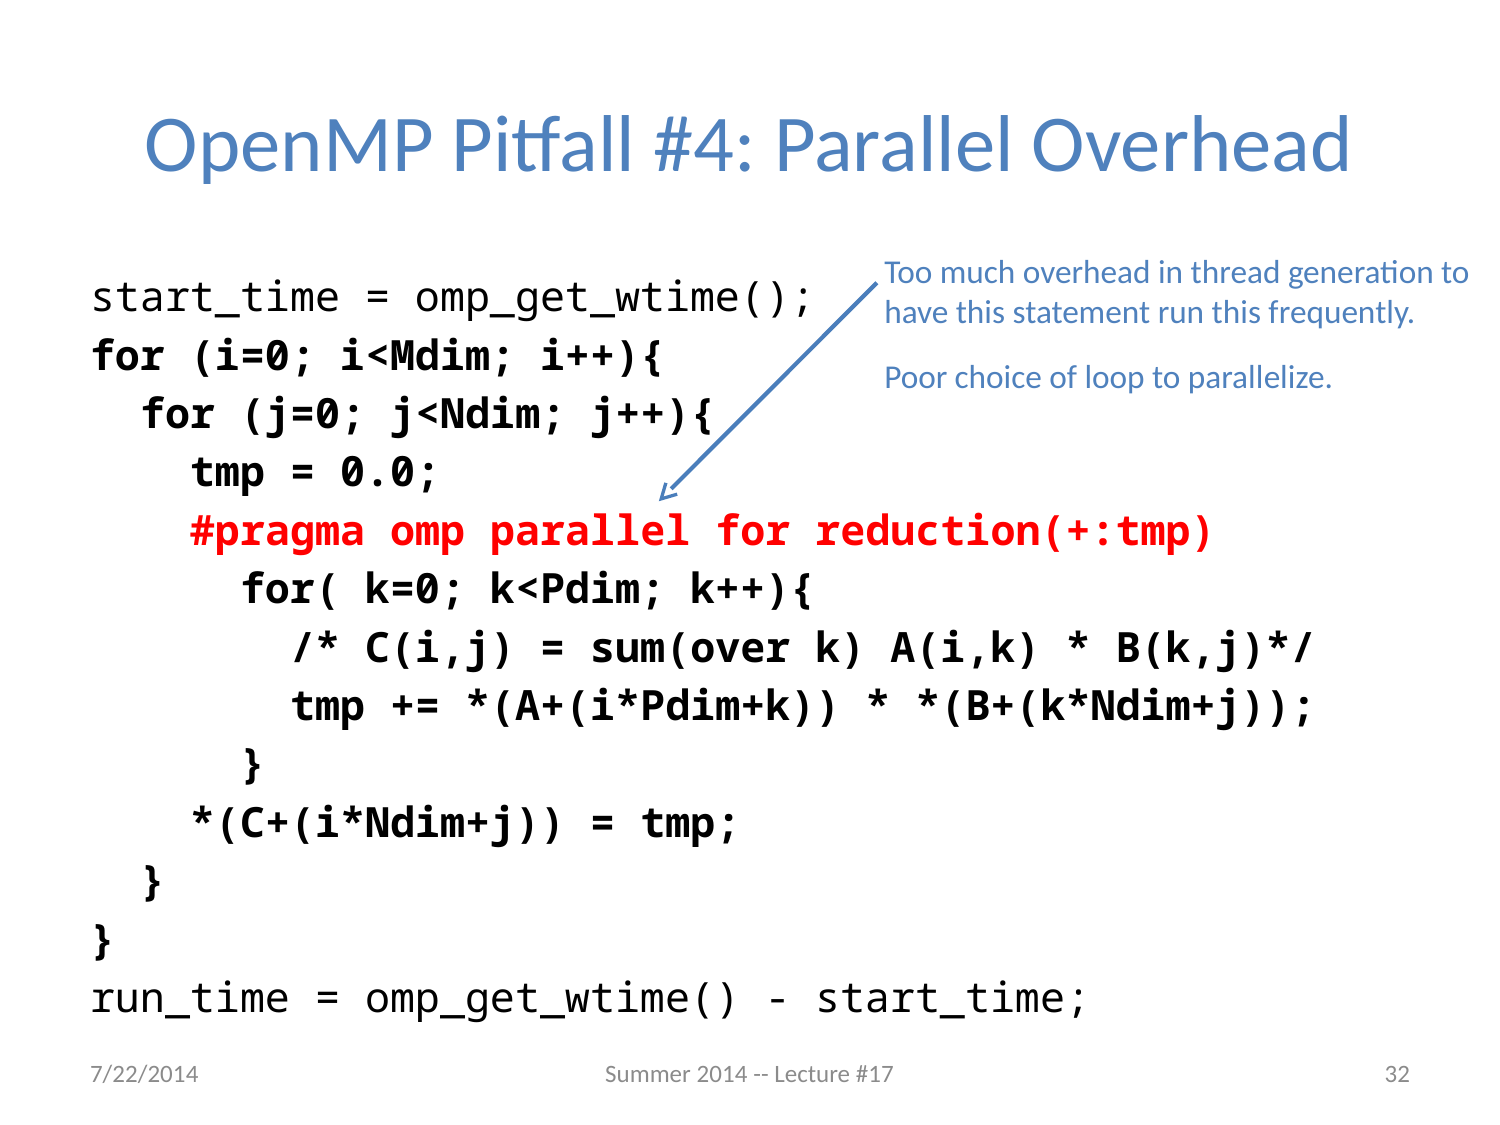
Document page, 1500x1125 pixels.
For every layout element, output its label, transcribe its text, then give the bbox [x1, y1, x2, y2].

text_box Too much overhead in thread generation to have this statement run this frequently. Poor choice of loop to parallelize. [869, 243, 1500, 403]
footer Summer 2014 -- Lecture #17 [512, 1042, 988, 1103]
list start_time = omp_get_wtime(); for (i=0; i<Mdim; i++){ for (j=0; j<Ndim; j++){ tmp = 0.0; #pragma omp parallel for reduction(+:tmp) for( k=0; k<Pdim; k++){ /* C(i,j) = sum(over k) A(i,k) * B(k,j)*/ tmp += *(A+(i*Pdim+k)) * *(B+(k*Ndim+j)); } *(C+(i*Ndim+j)) = tmp; } } run_time = omp_get_wtime() - start_time; [75, 262, 1425, 1073]
title OpenMP Pitfall #4: Parallel Overhead [75, 45, 1425, 233]
slide_number <number> [1074, 1042, 1425, 1103]
slide_number 7/22/2014 [75, 1042, 425, 1103]
